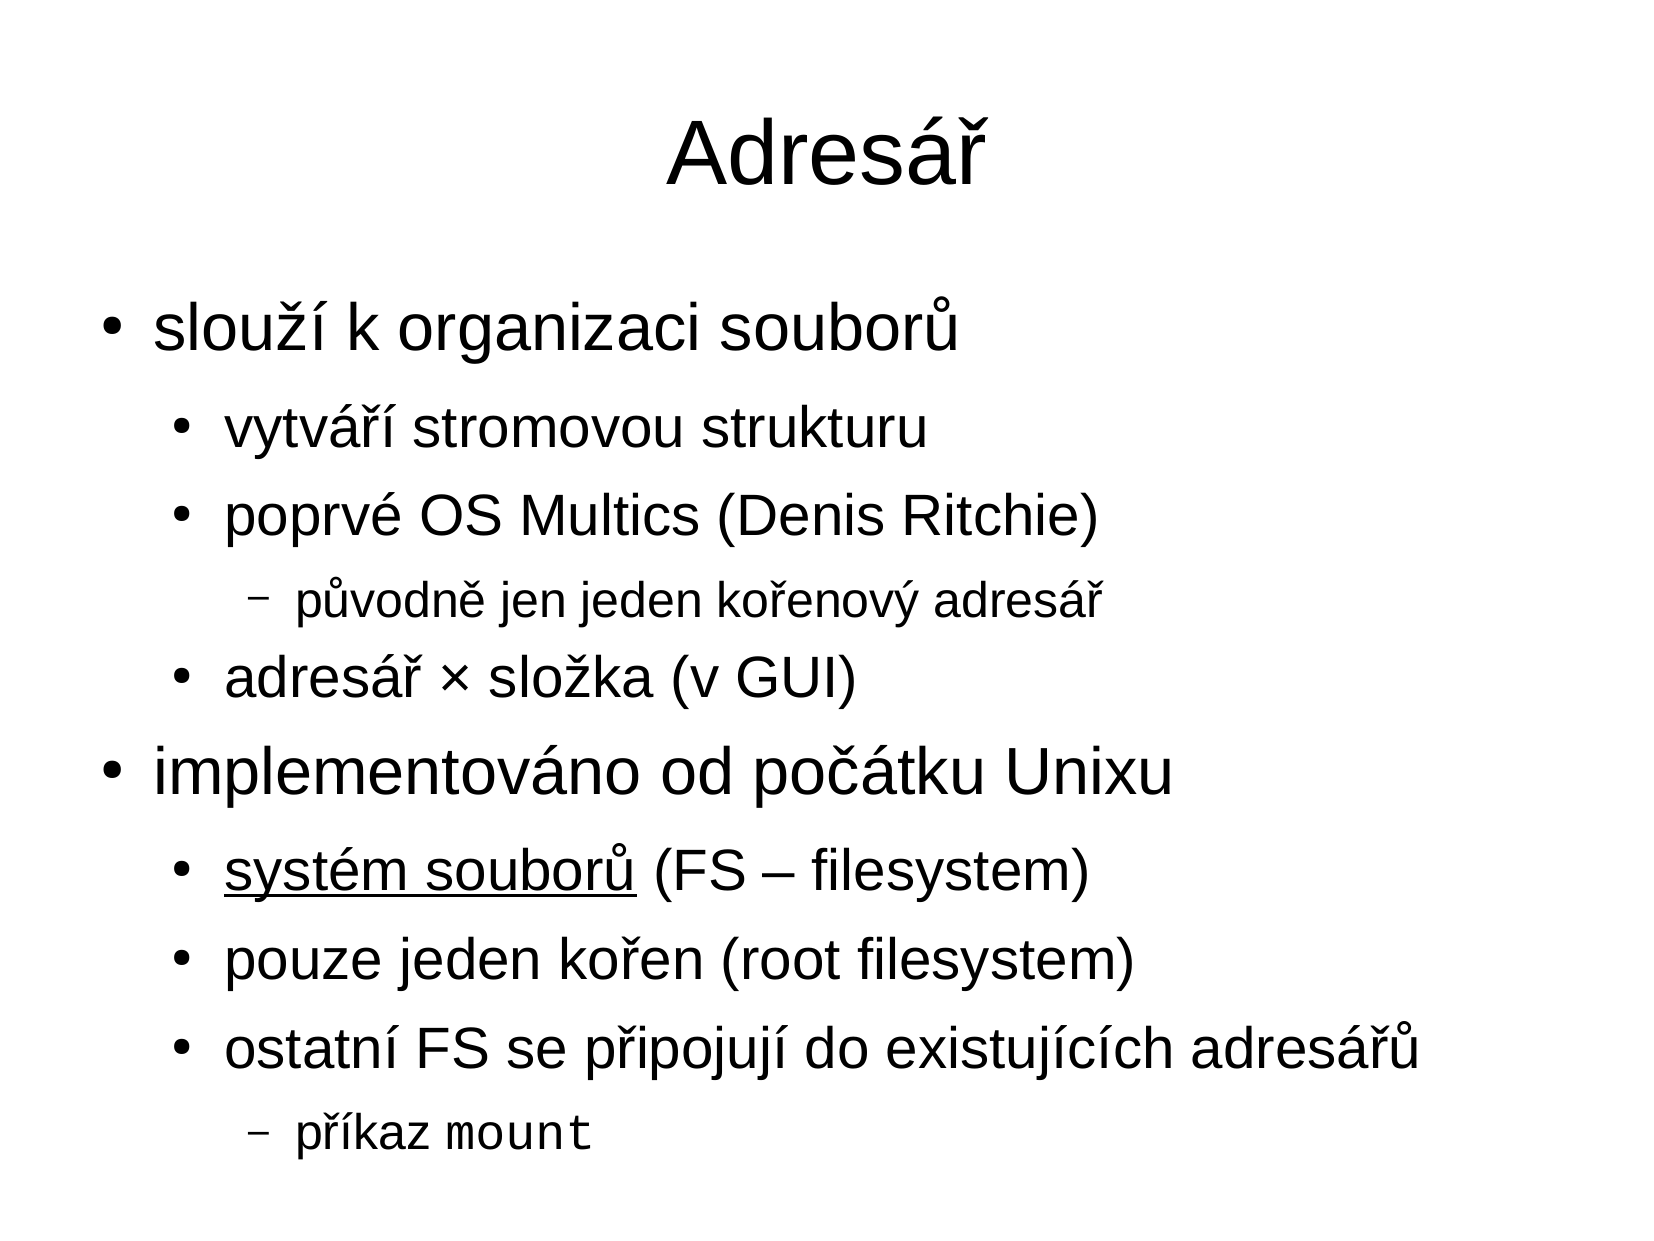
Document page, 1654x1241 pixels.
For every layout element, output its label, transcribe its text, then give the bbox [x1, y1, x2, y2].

title Adresář [82, 56, 1571, 250]
list slouží k organizaci souborů vytváří stromovou strukturu poprvé OS Multics (Denis Ritchie) původně jen jeden kořenový adresář adresář × složka (v GUI) implementováno od počátku Unixu systém souborů (FS – filesystem) pouze jeden kořen (root filesystem) ostatní FS se připojují do existujících adresářů příkaz mount [82, 290, 1571, 1162]
